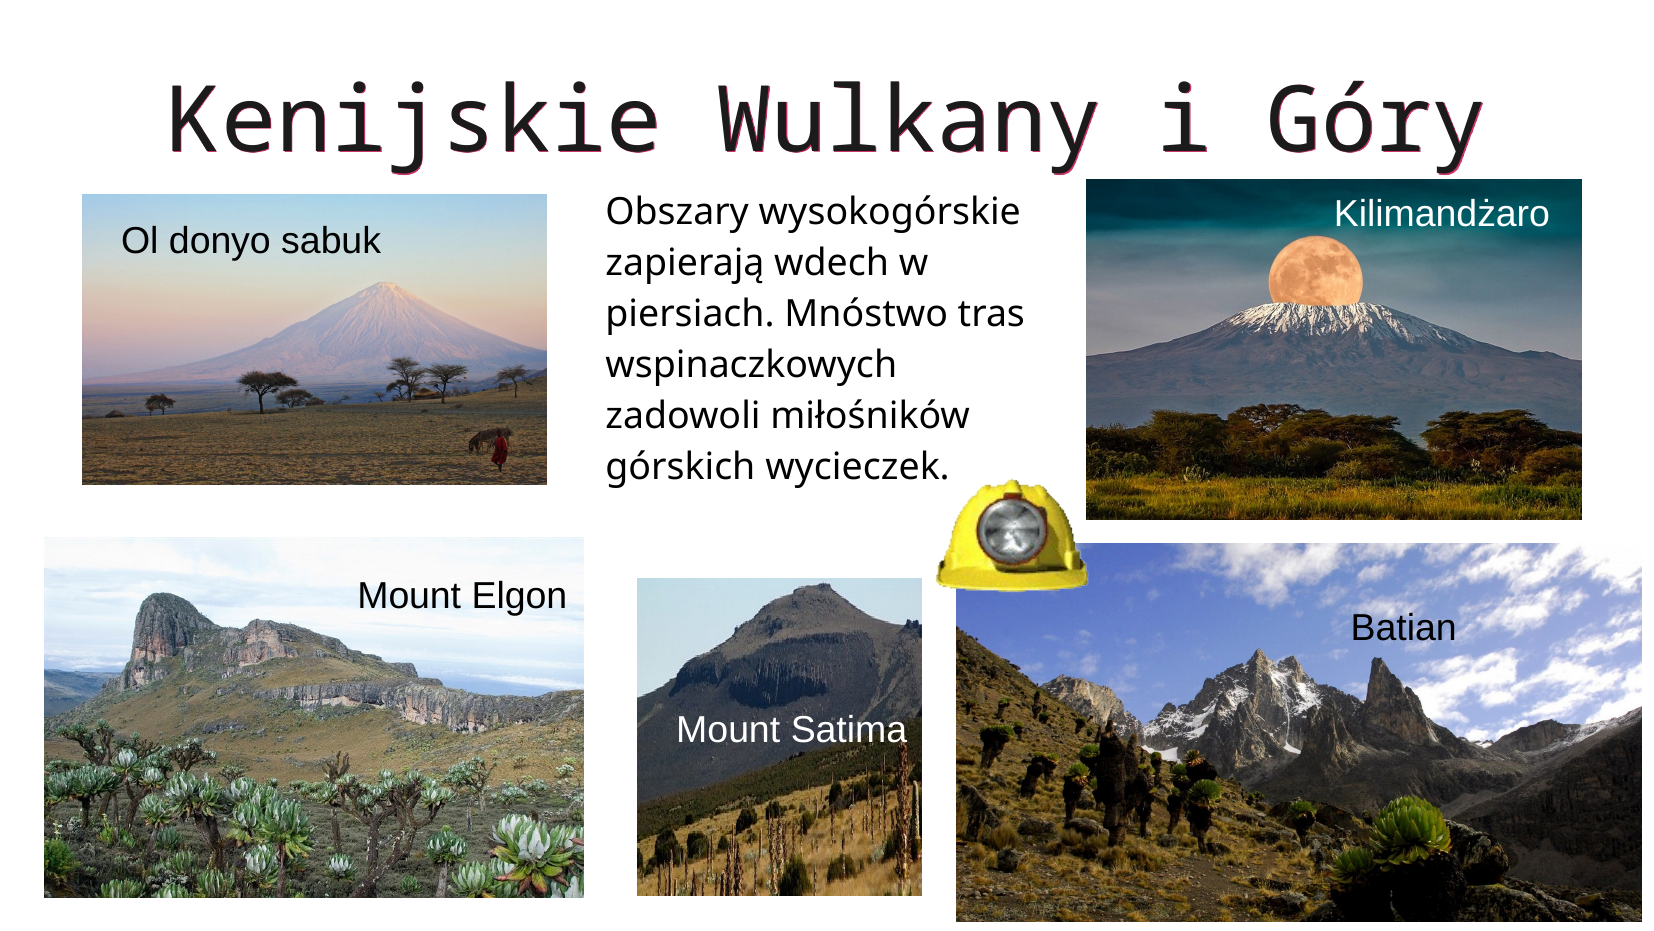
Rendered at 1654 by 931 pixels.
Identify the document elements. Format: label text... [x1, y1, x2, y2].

picture [82, 194, 547, 485]
text_box Mount Elgon [342, 566, 615, 626]
text_box Obszary wysokogórskie zapierają wdech w piersiach. Mnóstwo tras wspinaczkowych zadowoli miłośników górskich wycieczek. [590, 177, 1055, 573]
picture [637, 179, 1642, 922]
text_box Kilimandżaro [1319, 184, 1568, 244]
picture [1483, 179, 1492, 184]
picture [1448, 179, 1466, 184]
text_box Ol donyo sabuk [106, 212, 331, 312]
text_box Mount Satima [661, 701, 925, 760]
text_box Batian [1335, 599, 1480, 658]
title Kenijskie Wulkany i Góry [82, 37, 1571, 193]
picture [44, 537, 584, 898]
